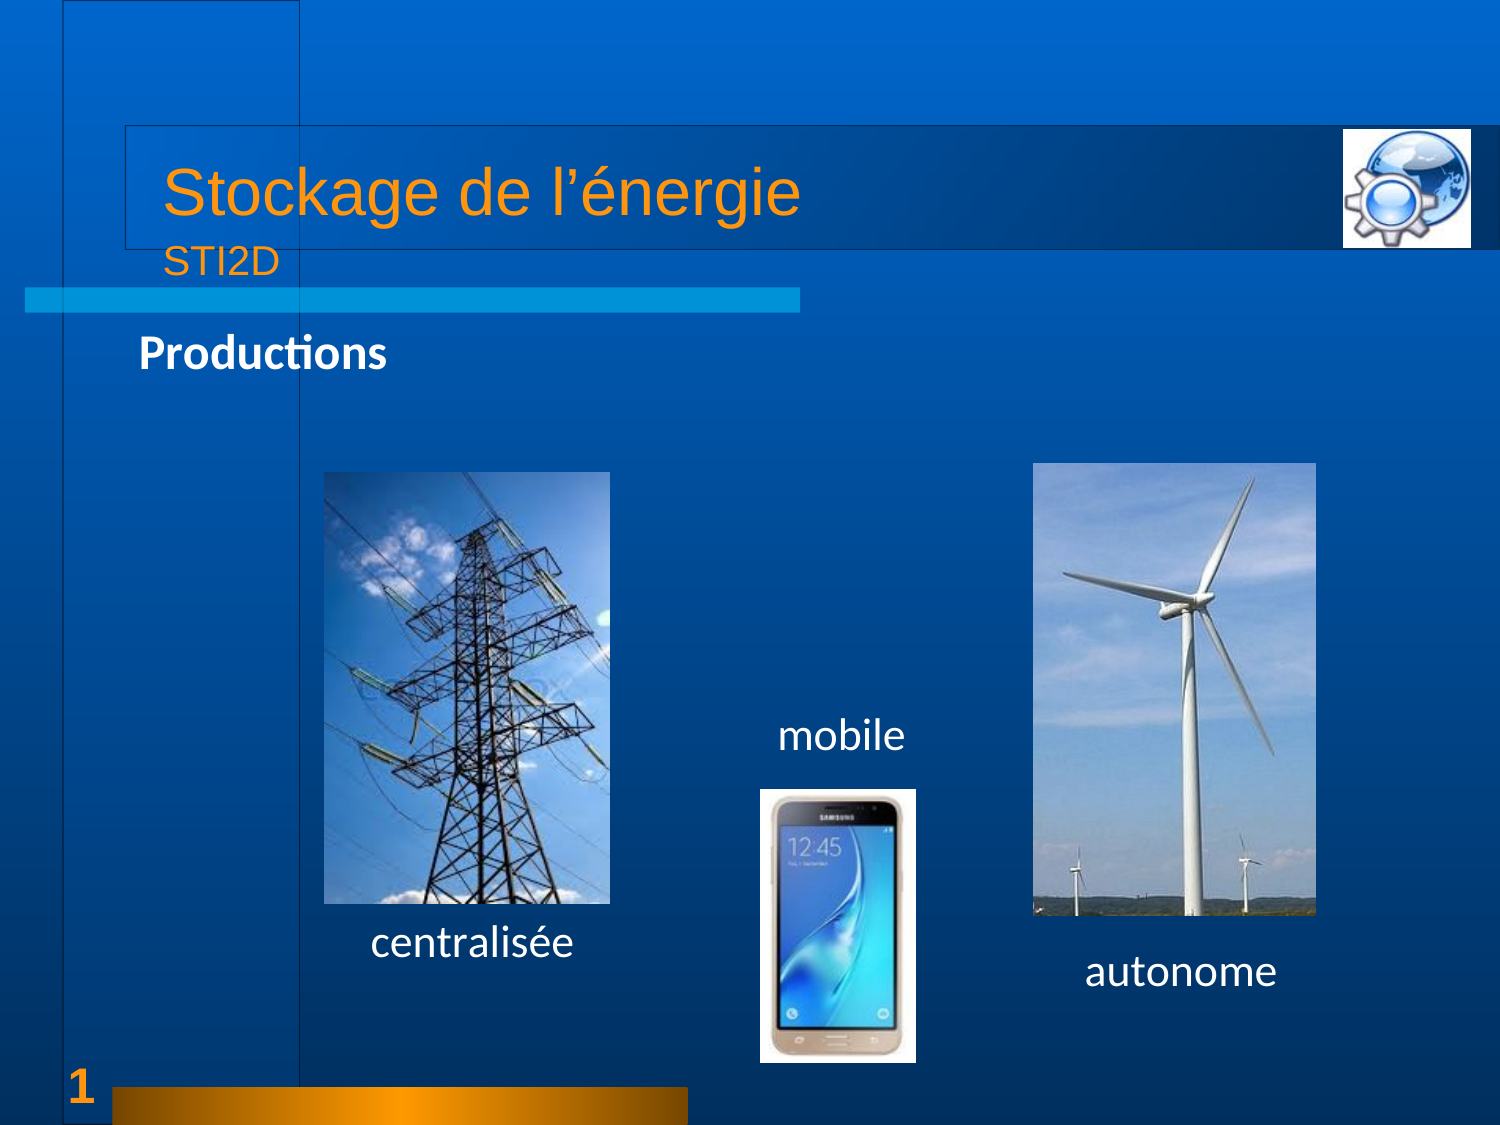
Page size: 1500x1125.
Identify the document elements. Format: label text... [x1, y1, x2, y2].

text_box centralisée [324, 915, 621, 1004]
text_box mobile [708, 708, 975, 798]
picture [760, 798, 916, 1063]
picture [1033, 463, 1316, 916]
text_box autonome [1033, 944, 1329, 1034]
text_box Productions [124, 324, 774, 414]
picture [1343, 129, 1471, 248]
picture [324, 472, 610, 904]
